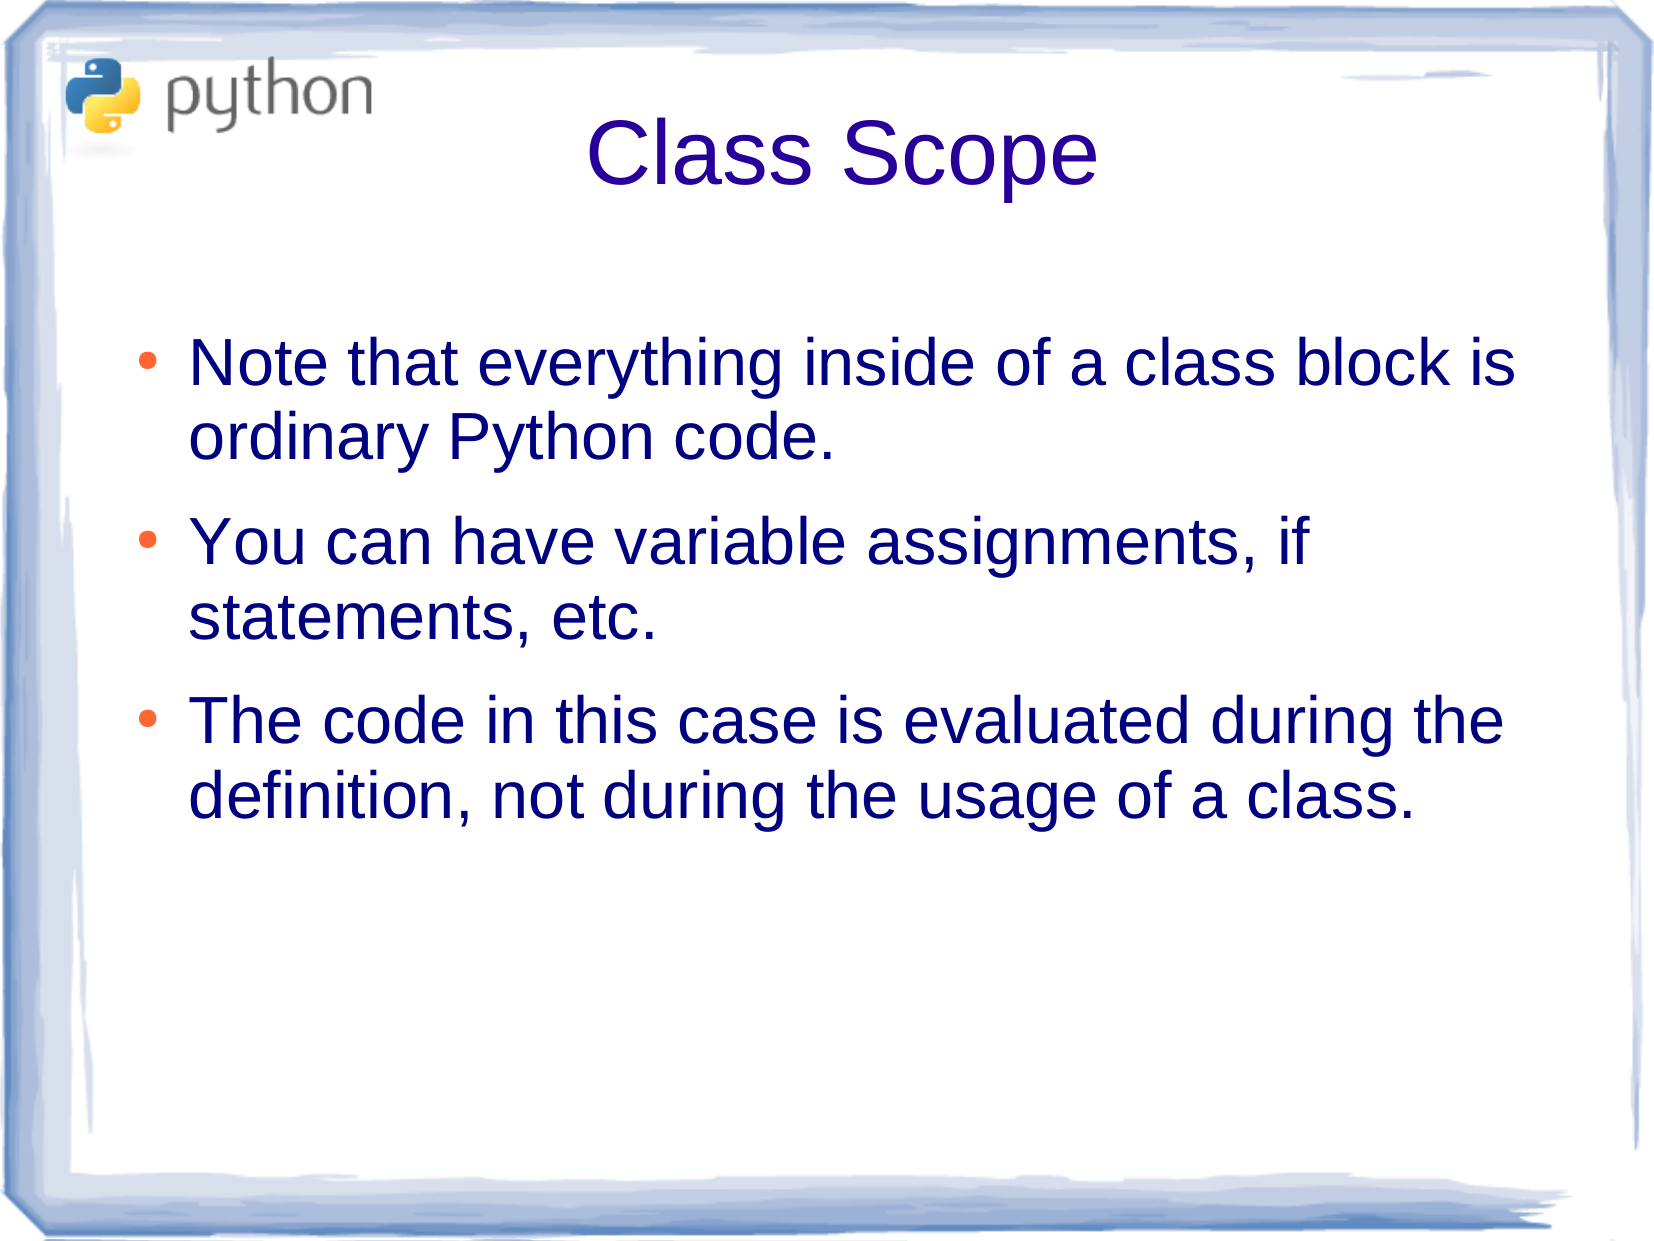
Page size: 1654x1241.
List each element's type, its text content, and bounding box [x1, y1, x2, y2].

list Note that everything inside of a class block is ordinary Python code. You can have variable assignments, if statements, etc. The code in this case is evaluated during the definition, not during the usage of a class. [118, 324, 1571, 990]
title Class Scope [82, 49, 1571, 257]
picture [0, 0, 1654, 1241]
